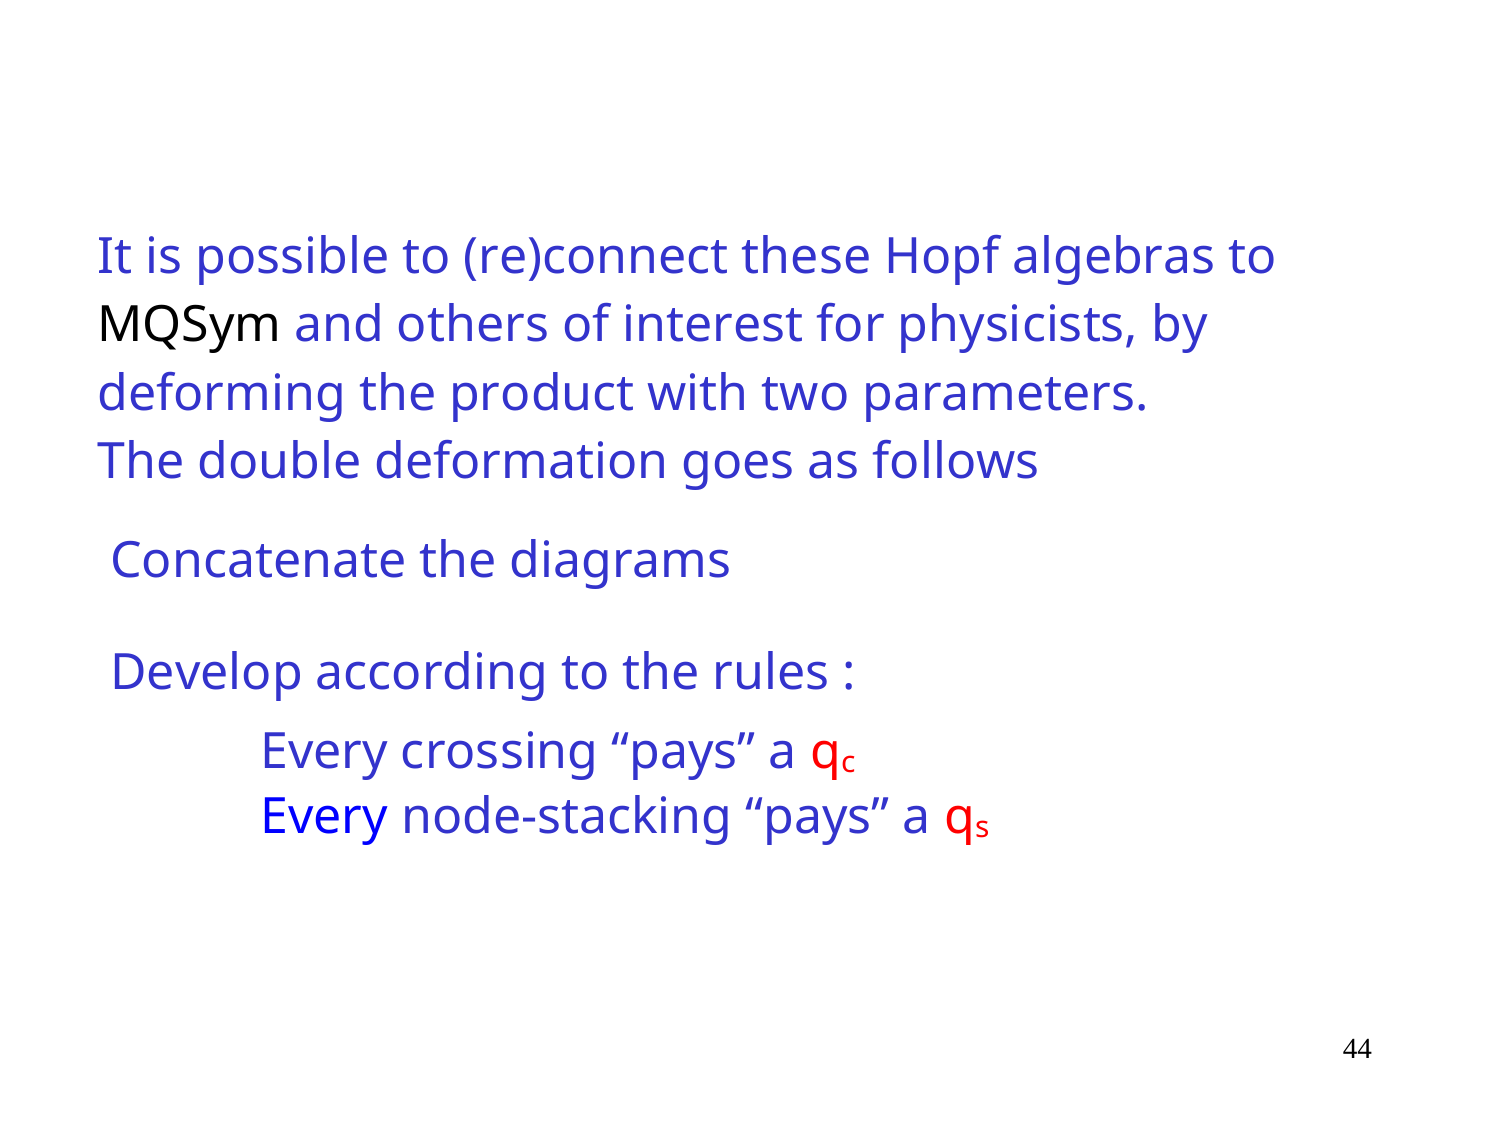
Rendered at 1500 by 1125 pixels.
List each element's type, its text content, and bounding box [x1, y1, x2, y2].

text_box It is possible to (re)connect these Hopf algebras to MQSym and others of interest for physicists, by deforming the product with two parameters. The double deformation goes as follows Concatenate the diagrams Develop according to the rules : Every crossing “pays” a qc Every node-stacking “pays” a qs [82, 212, 1394, 898]
